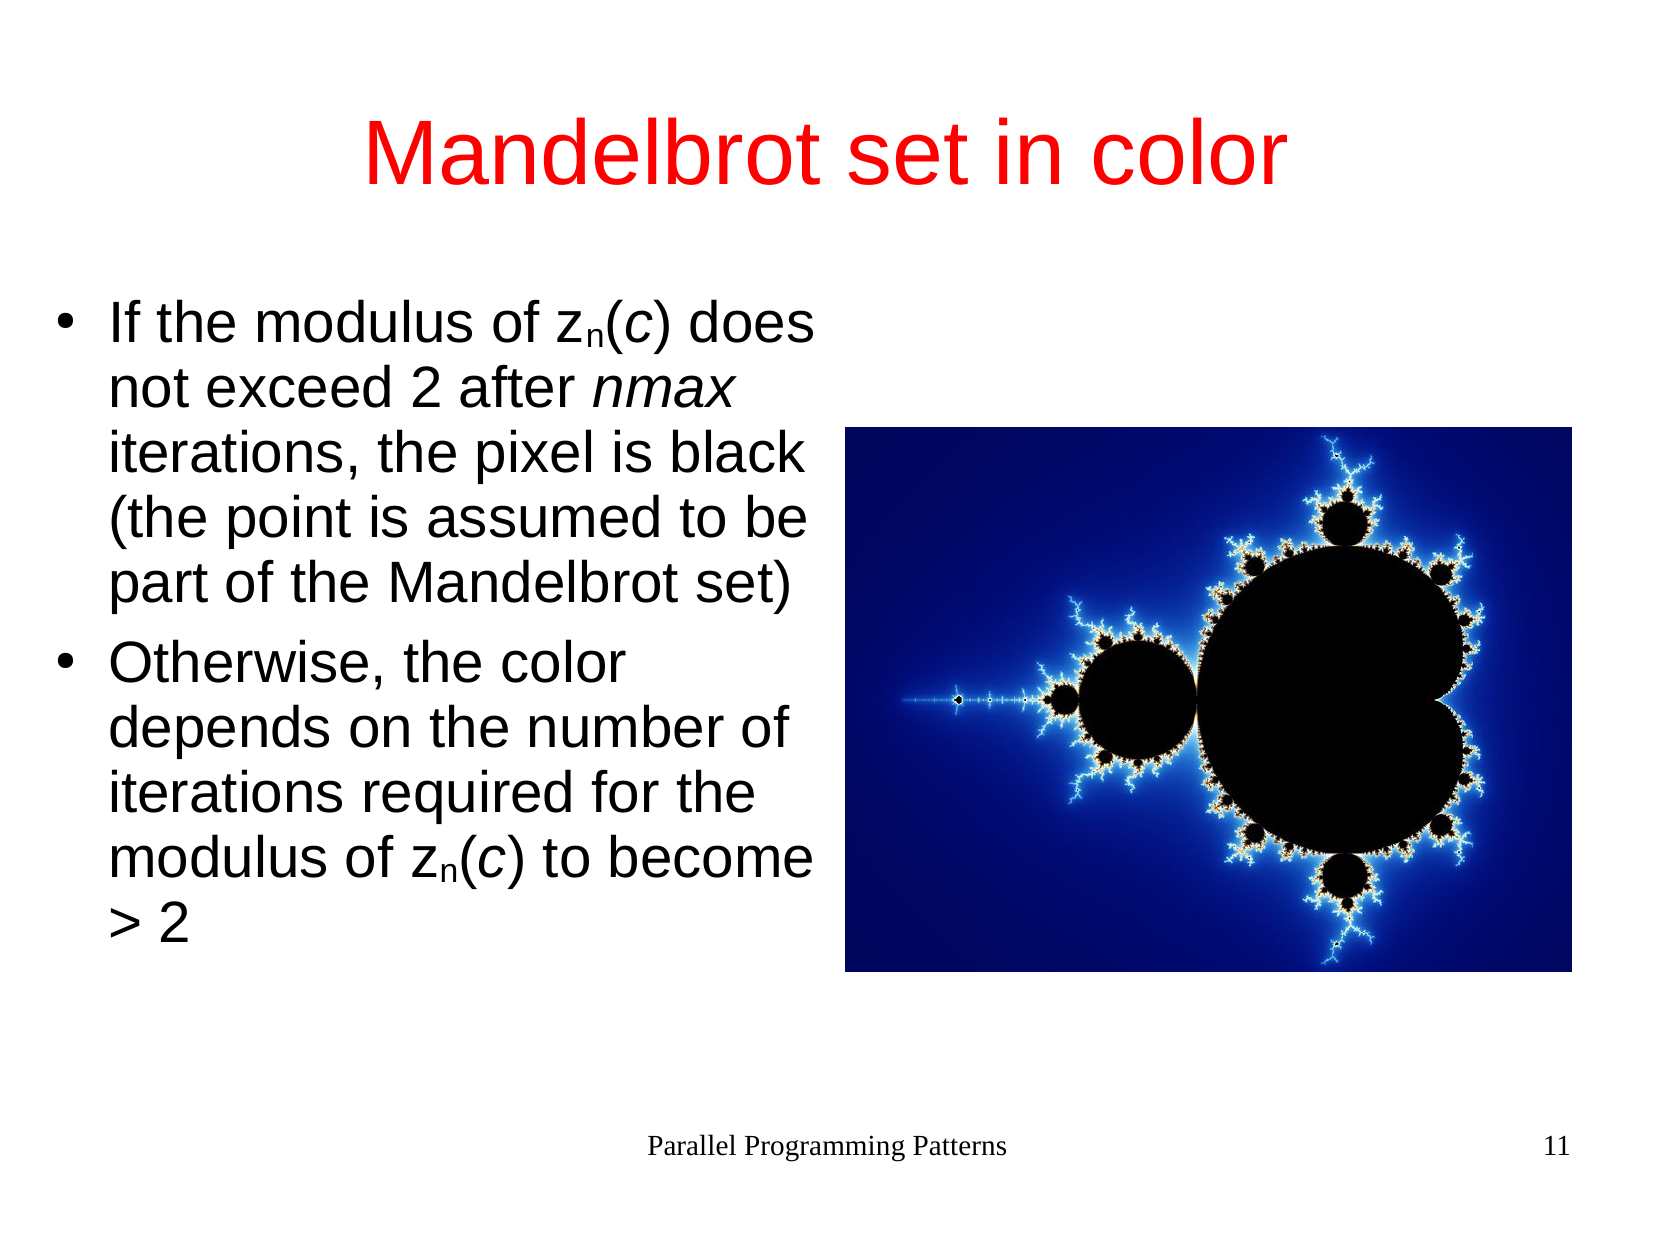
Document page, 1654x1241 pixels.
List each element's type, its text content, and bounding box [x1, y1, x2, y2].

title Mandelbrot set in color [82, 49, 1571, 257]
picture [845, 336, 1572, 1063]
list If the modulus of zn(c) does not exceed 2 after nmax iterations, the pixel is black (the point is assumed to be part of the Mandelbrot set) Otherwise, the color depends on the number of iterations required for the modulus of zn(c) to become > 2 [37, 290, 826, 1109]
